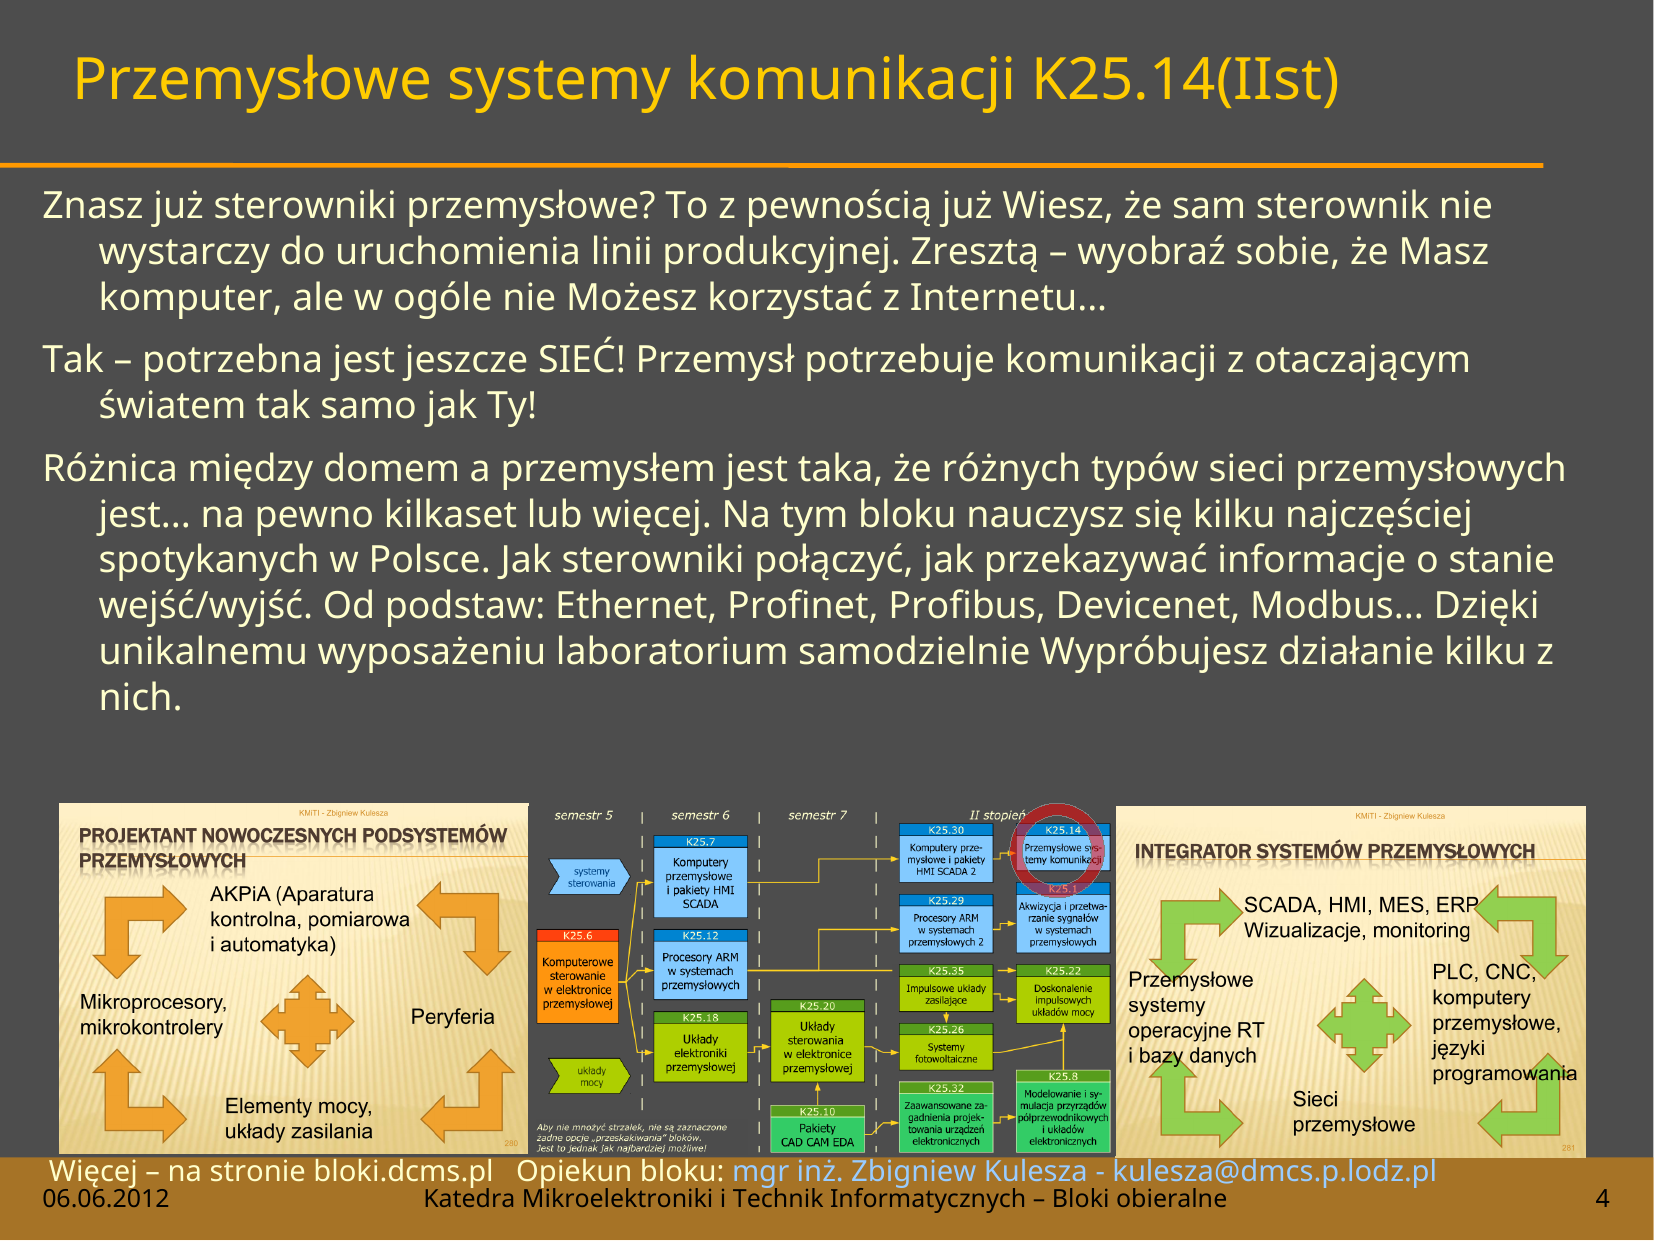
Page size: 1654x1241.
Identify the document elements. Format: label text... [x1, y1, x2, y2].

list Znasz już sterowniki przemysłowe? To z pewnością już Wiesz, że sam sterownik nie wystarczy do uruchomienia linii produkcyjnej. Zresztą – wyobraź sobie, że Masz komputer, ale w ogóle nie Możesz korzystać z Internetu... Tak – potrzebna jest jeszcze SIEĆ! Przemysł potrzebuje komunikacji z otaczającym światem tak samo jak Ty! Różnica między domem a przemysłem jest taka, że różnych typów sieci przemysłowych jest... na pewno kilkaset lub więcej. Na tym bloku nauczysz się kilku najczęściej spotykanych w Polsce. Jak sterowniki połączyć, jak przekazywać informacje o stanie wejść/wyjść. Od podstaw: Ethernet, Profinet, Profibus, Devicenet, Modbus... Dzięki unikalnemu wyposażeniu laboratorium samodzielnie Wypróbujesz działanie kilku z nich. [27, 174, 1630, 790]
picture [1023, 816, 1091, 885]
text_box [1009, 803, 1105, 898]
picture [59, 803, 1586, 1145]
list Więcej – na stronie bloki.dcms.pl Opiekun bloku: mgr inż. Zbigniew Kulesza - kulesza@dmcs.p.lodz.pl [33, 1145, 1619, 1235]
title Przemysłowe systemy komunikacji K25.14(IIst) [57, 13, 1620, 140]
